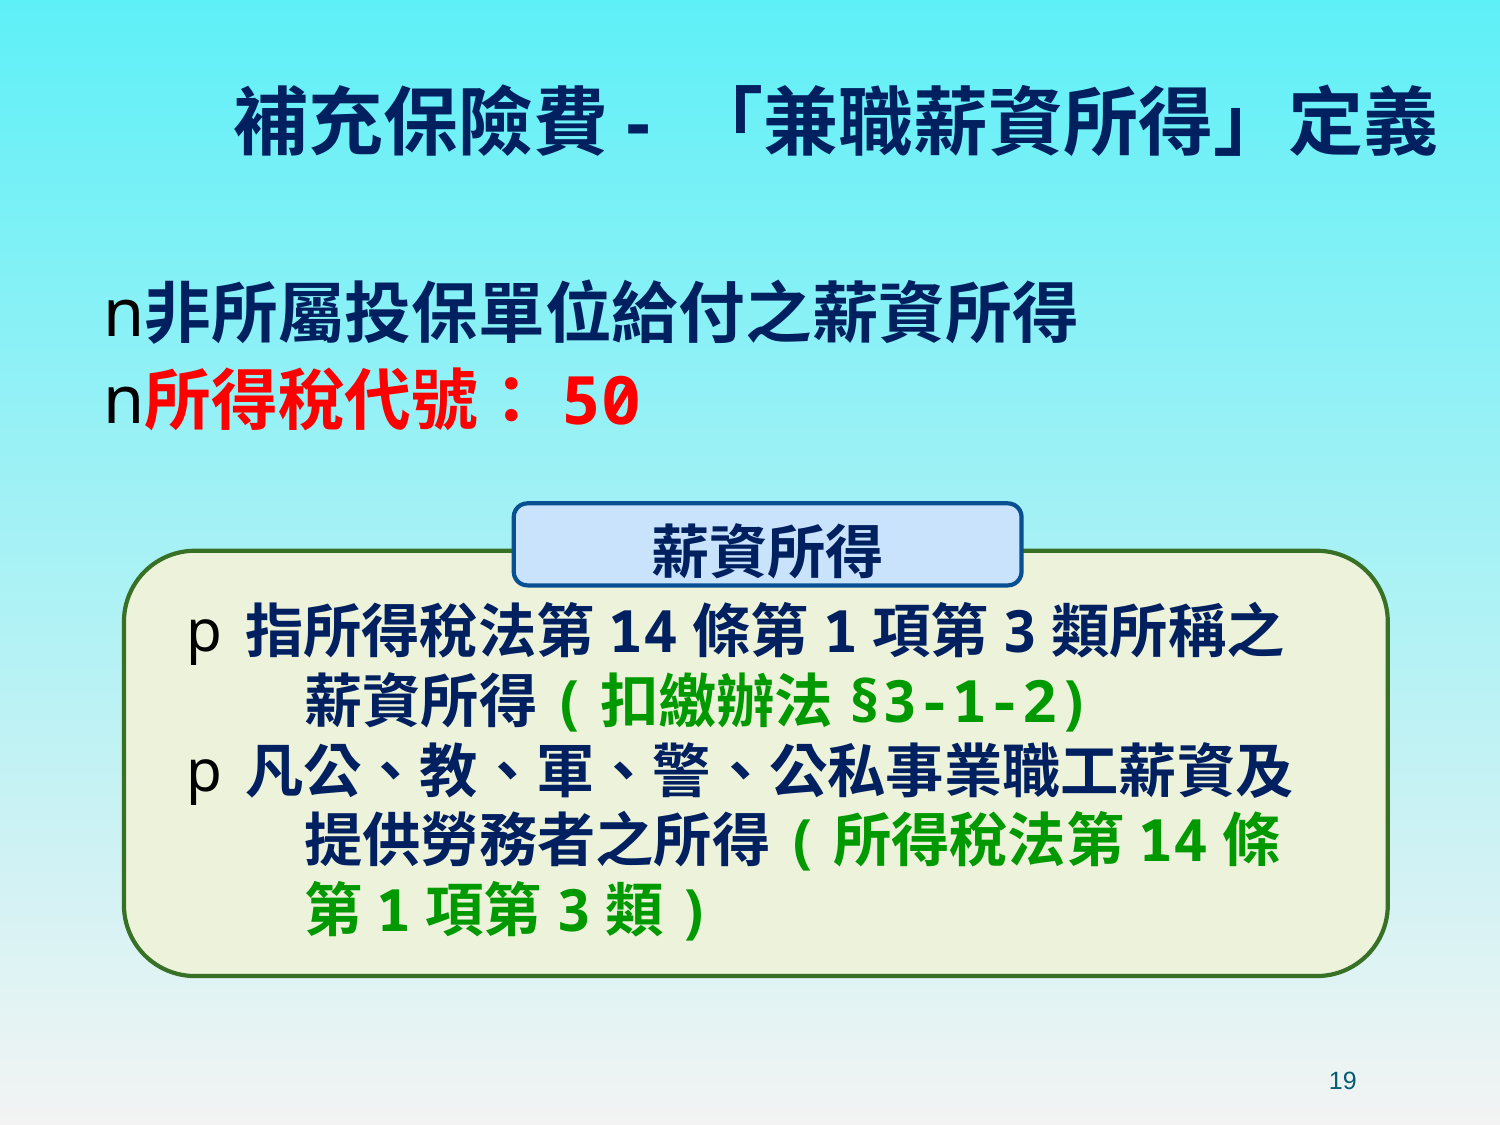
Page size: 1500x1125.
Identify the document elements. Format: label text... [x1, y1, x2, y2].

text_box [336, 903, 348, 907]
text_box [499, 882, 528, 898]
text_box 補充保險費- 「兼職薪資所得」定義 [219, 55, 1459, 185]
text_box 指所得稅法第14條第1項第3類所稱之薪資所得(扣繳辦法§3-1-2) 凡公、教、軍、警、公私事業職工薪資及提供勞務者之所得(所得稅法第14條第1項第3類) [171, 586, 1353, 882]
text_box [123, 550, 1388, 977]
text_box 非所屬投保單位給付之薪資所得 所得稅代號：50 [88, 255, 1436, 448]
text_box [320, 882, 349, 898]
text_box 19 [1328, 1034, 1454, 1095]
text_box [515, 903, 527, 907]
text_box 薪資所得 [513, 503, 1022, 586]
